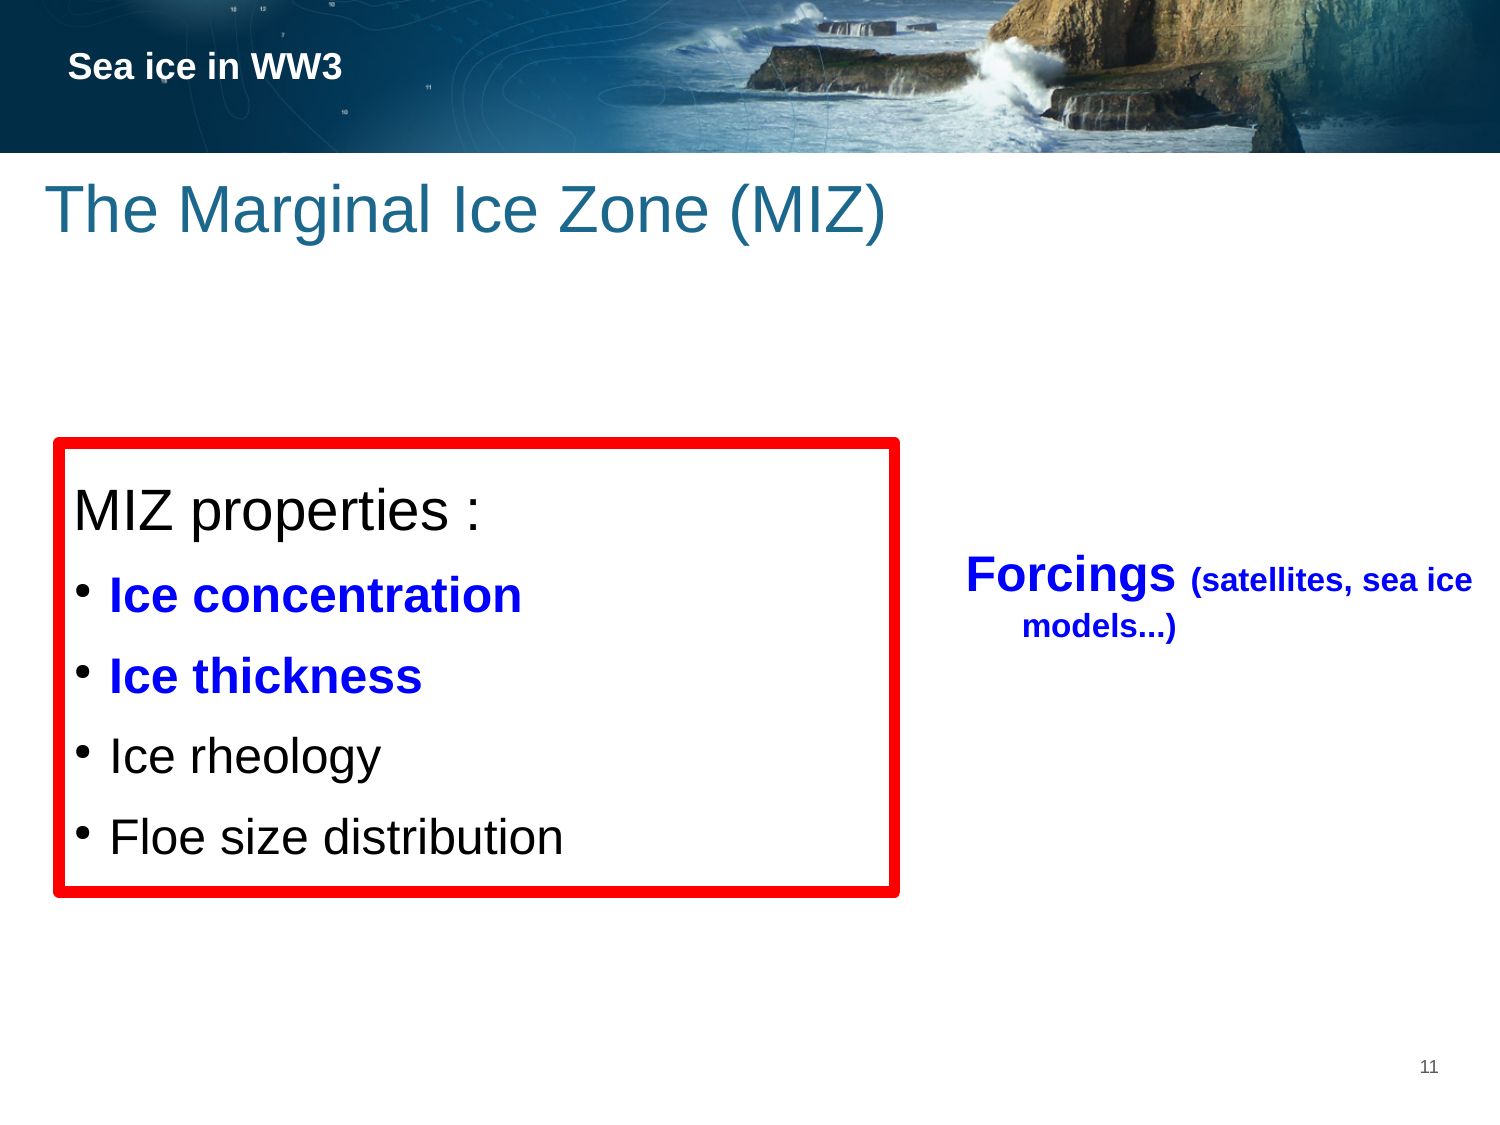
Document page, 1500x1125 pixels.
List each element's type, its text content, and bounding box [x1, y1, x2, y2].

text_box Forcings (satellites, sea ice models...) [915, 531, 1500, 649]
text_box MIZ properties : Ice concentration Ice thickness Ice rheology Floe size distribution [59, 461, 934, 1004]
title Sea ice in WW3 [52, 29, 621, 100]
picture [0, 0, 1500, 153]
title The Marginal Ice Zone (MIZ) [29, 118, 1214, 294]
